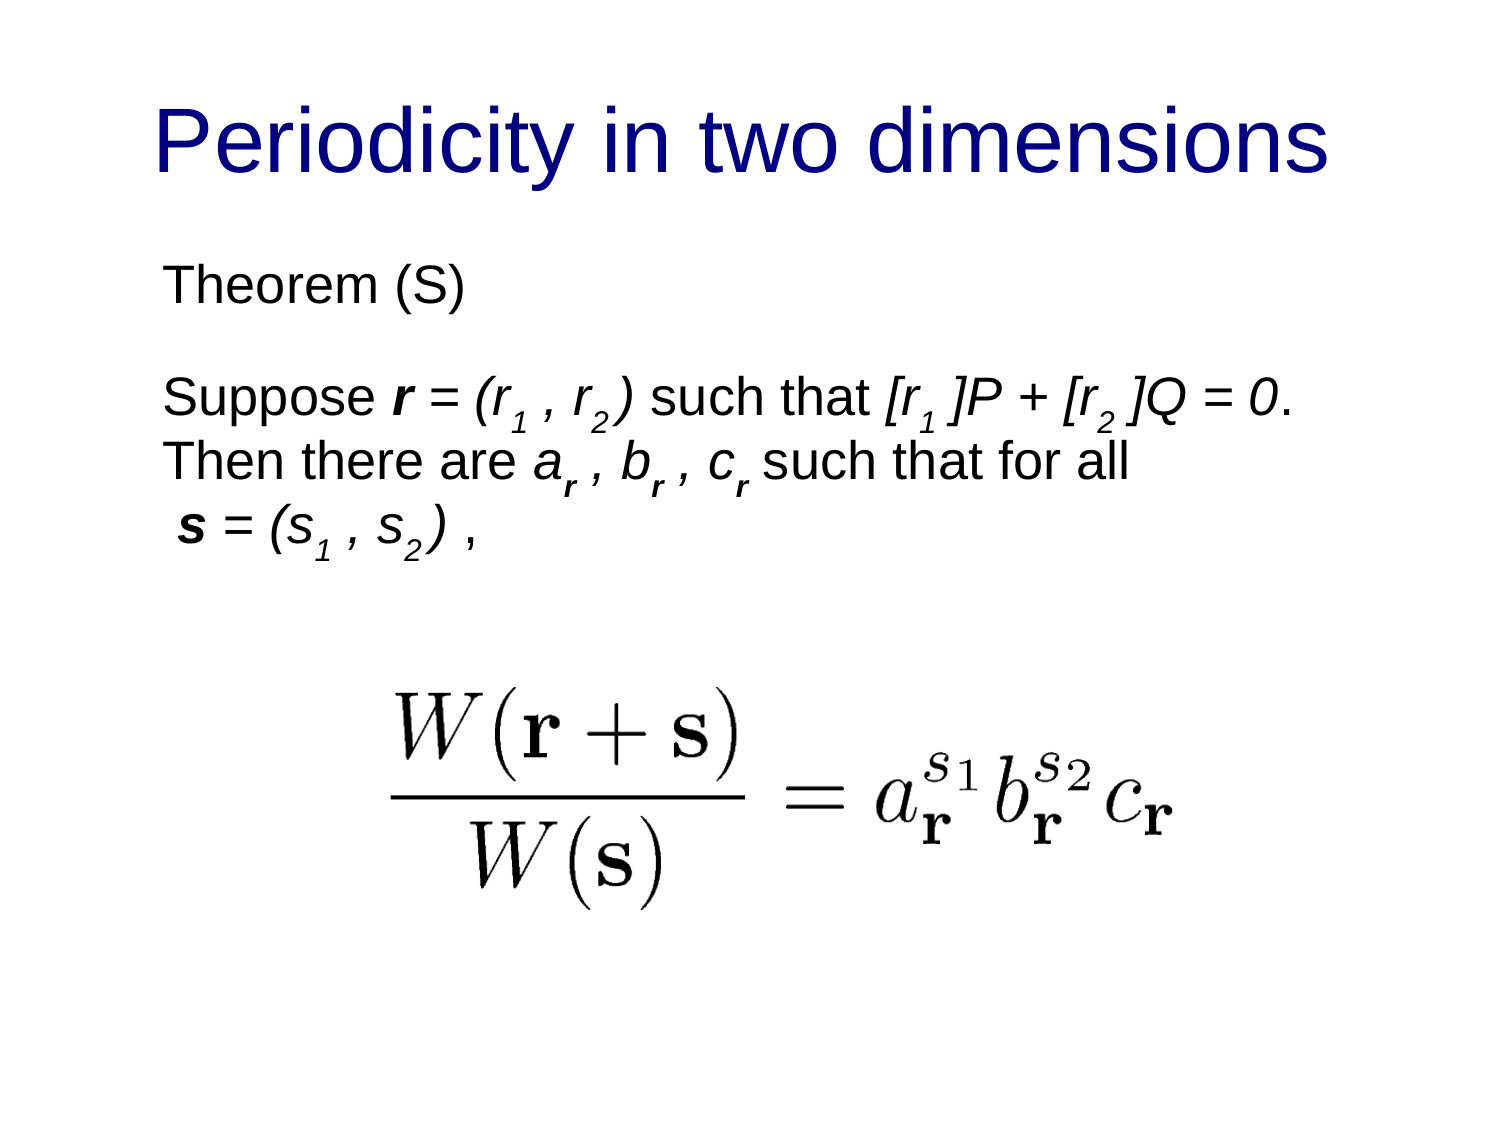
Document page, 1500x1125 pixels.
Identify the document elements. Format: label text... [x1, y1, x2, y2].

title Periodicity in two dimensions [67, 59, 1418, 232]
picture [383, 679, 1182, 916]
text_box Theorem (S)‏ Suppose r = (r1 , r2 ) such that [r1 ]P + [r2 ]Q = 0. Then there are ar , br , cr such that for all s = (s1 , s2 ) , [147, 254, 1374, 608]
